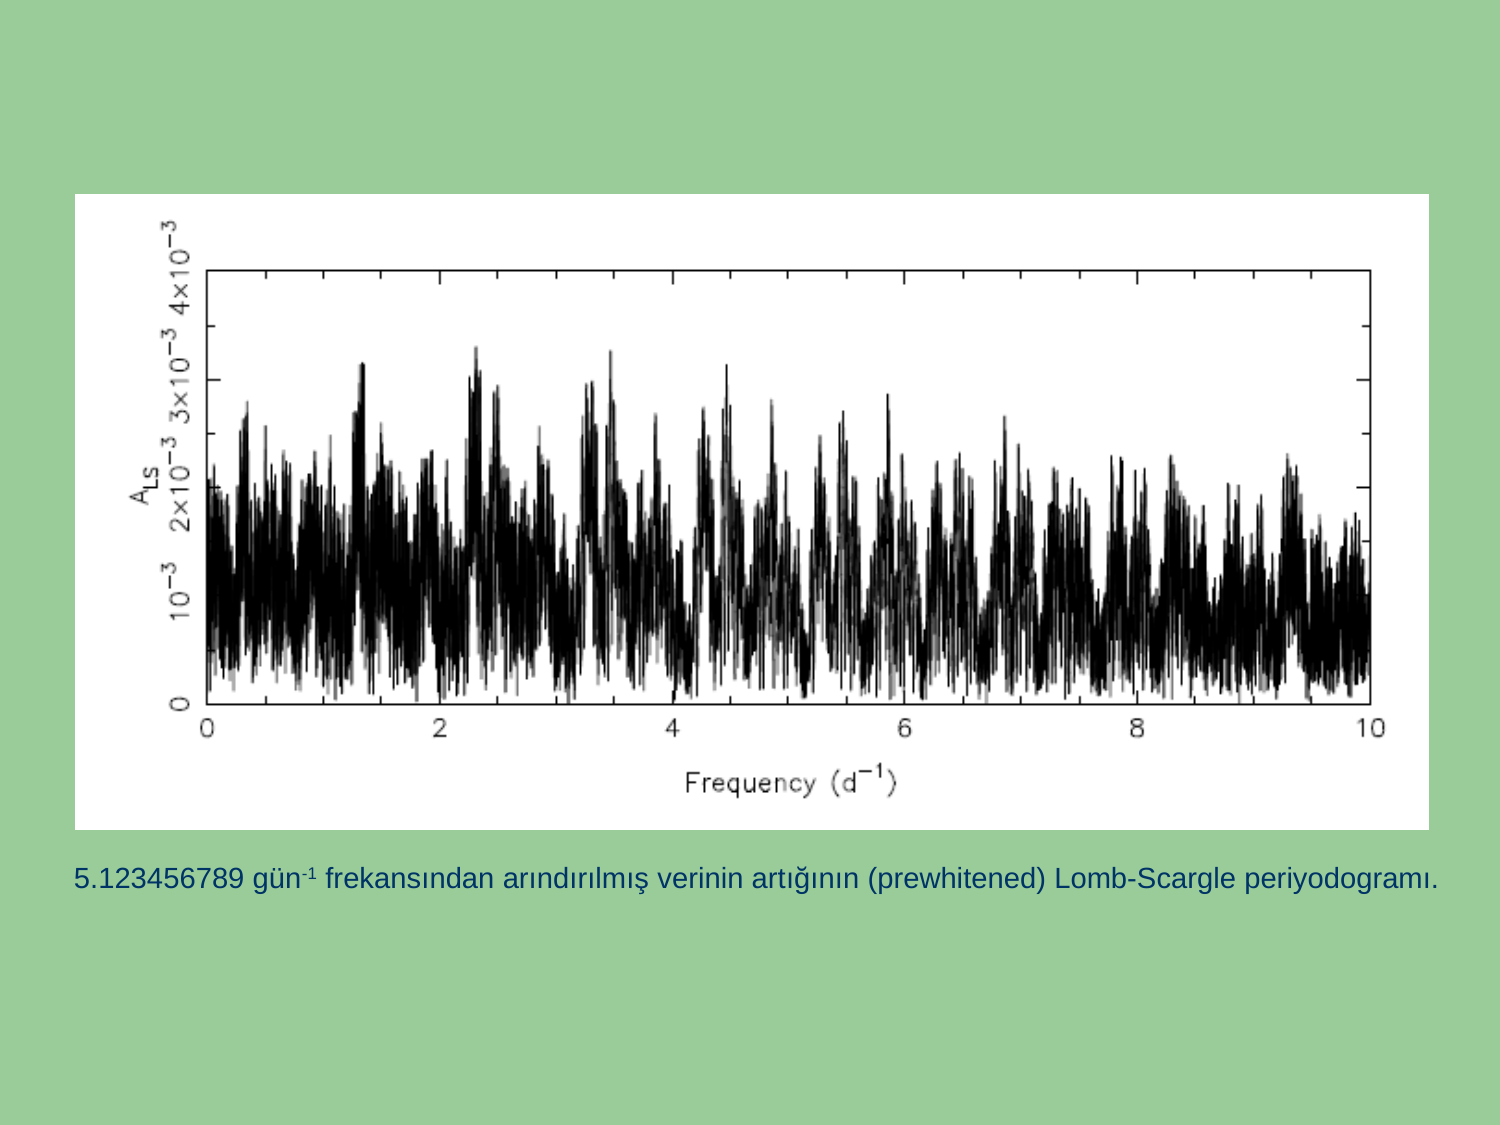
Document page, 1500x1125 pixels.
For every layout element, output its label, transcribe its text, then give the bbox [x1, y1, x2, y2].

picture [75, 194, 1429, 830]
text_box 5.123456789 gün-1 frekansından arındırılmış verinin artığının (prewhitened) Lomb-Scargle periyodogramı. [45, 855, 1471, 903]
